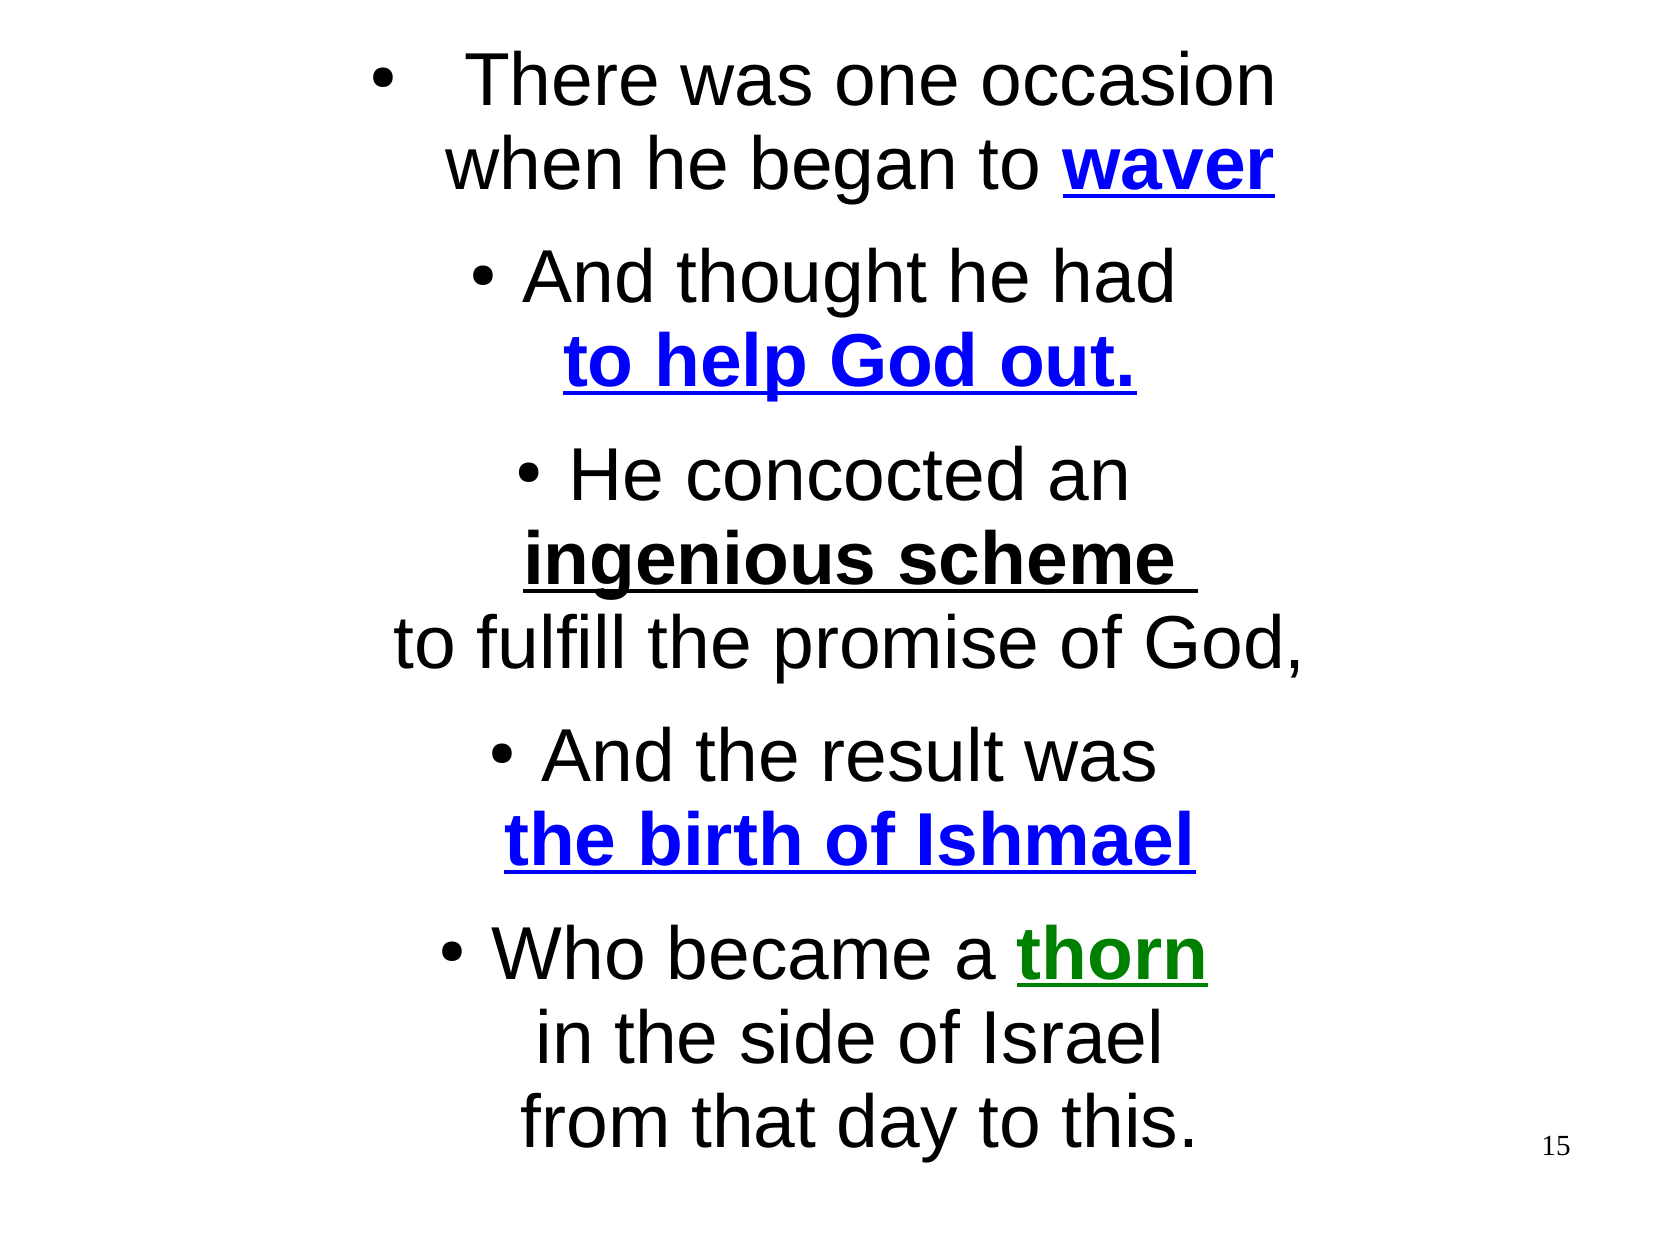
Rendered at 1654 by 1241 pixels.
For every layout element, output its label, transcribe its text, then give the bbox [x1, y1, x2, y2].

list There was one occasion when he began to waver And thought he had to help God out. He concocted an ingenious scheme to fulfill the promise of God, And the result was the birth of Ishmael Who became a thorn in the side of Israel from that day to this. [37, 37, 1613, 1238]
